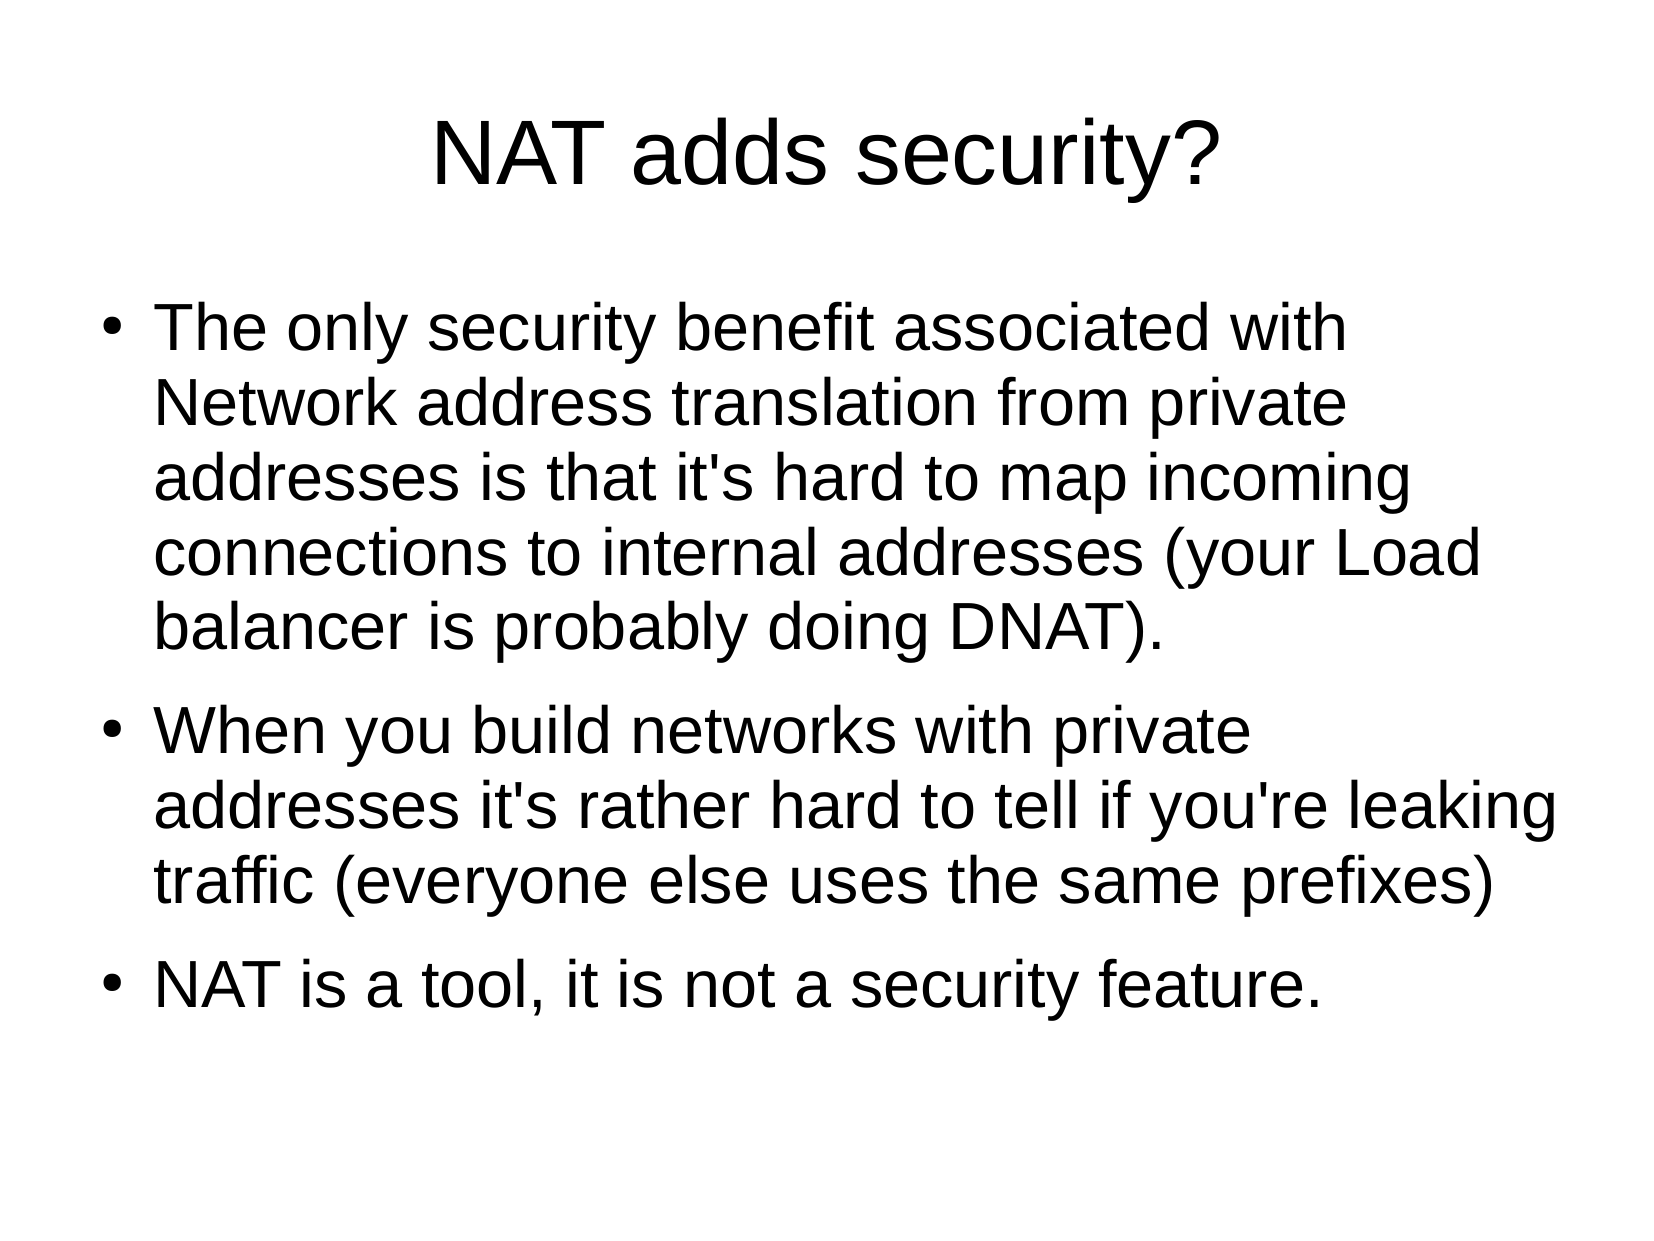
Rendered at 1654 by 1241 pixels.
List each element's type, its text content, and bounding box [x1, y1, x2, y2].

list The only security benefit associated with Network address translation from private addresses is that it's hard to map incoming connections to internal addresses (your Load balancer is probably doing DNAT). When you build networks with private addresses it's rather hard to tell if you're leaking traffic (everyone else uses the same prefixes) NAT is a tool, it is not a security feature. [82, 290, 1571, 1109]
title NAT adds security? [82, 49, 1571, 257]
